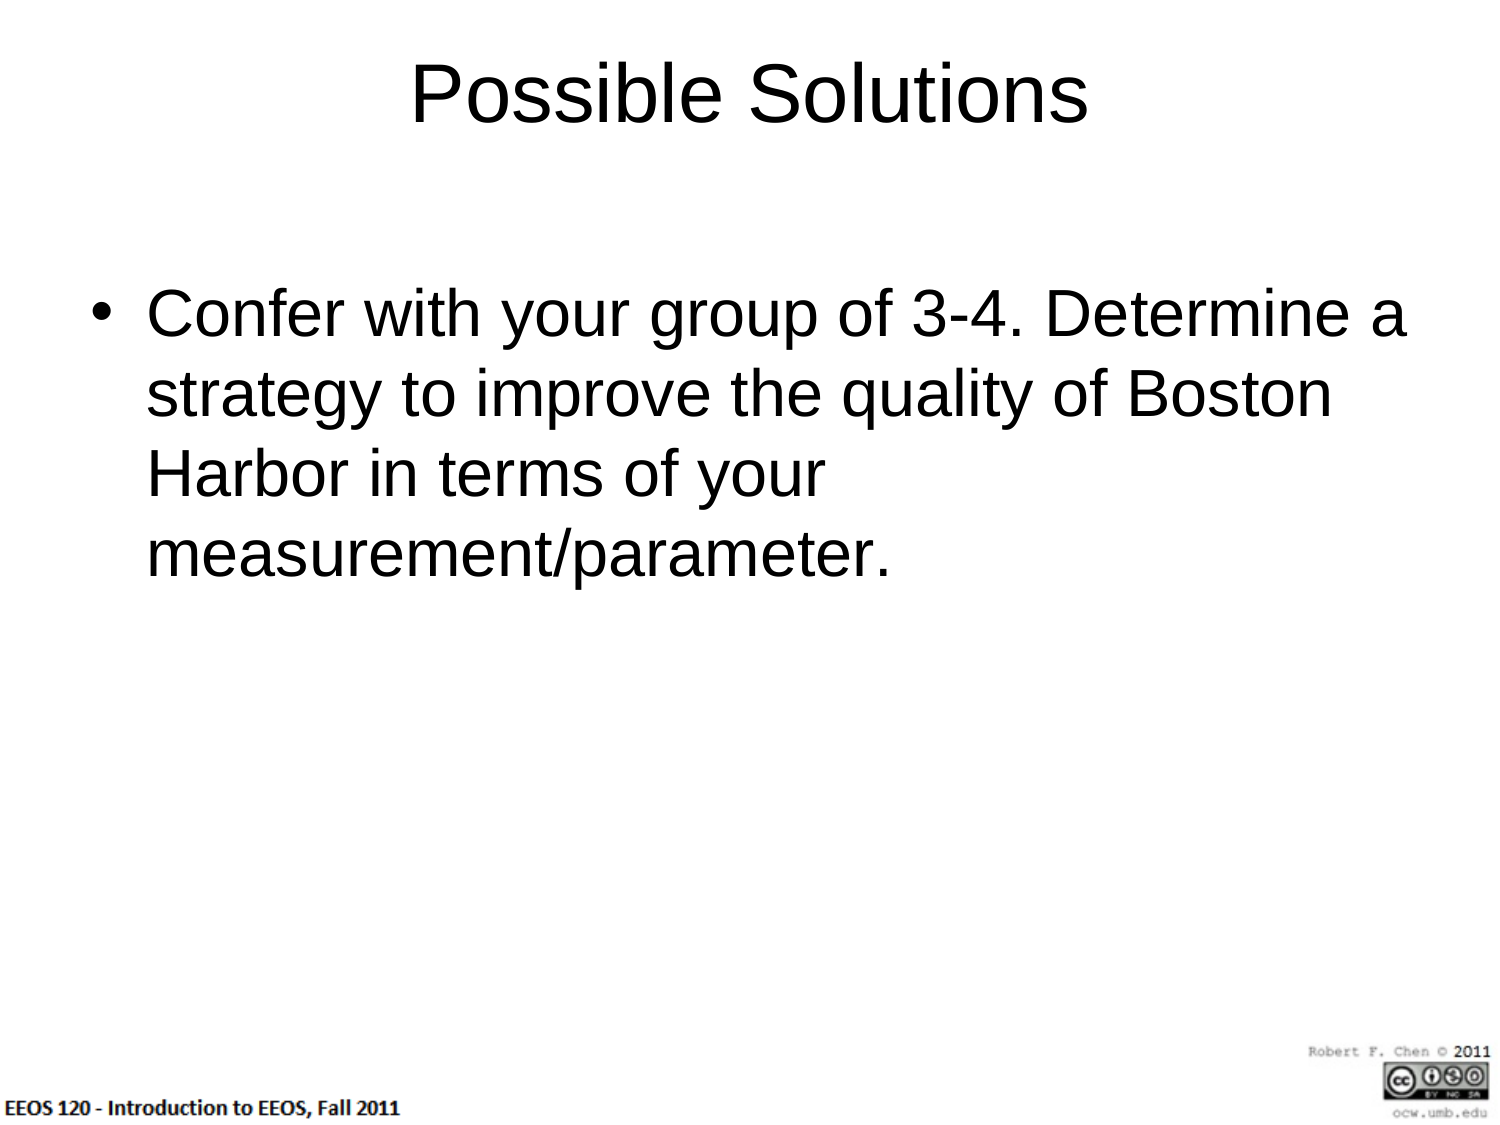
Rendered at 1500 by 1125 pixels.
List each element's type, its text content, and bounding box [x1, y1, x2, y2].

list Confer with your group of 3-4. Determine a strategy to improve the quality of Boston Harbor in terms of your measurement/parameter. [75, 262, 1426, 1006]
picture [1301, 1040, 1500, 1125]
title Possible Solutions [75, 31, 1426, 247]
picture [0, 1090, 405, 1125]
